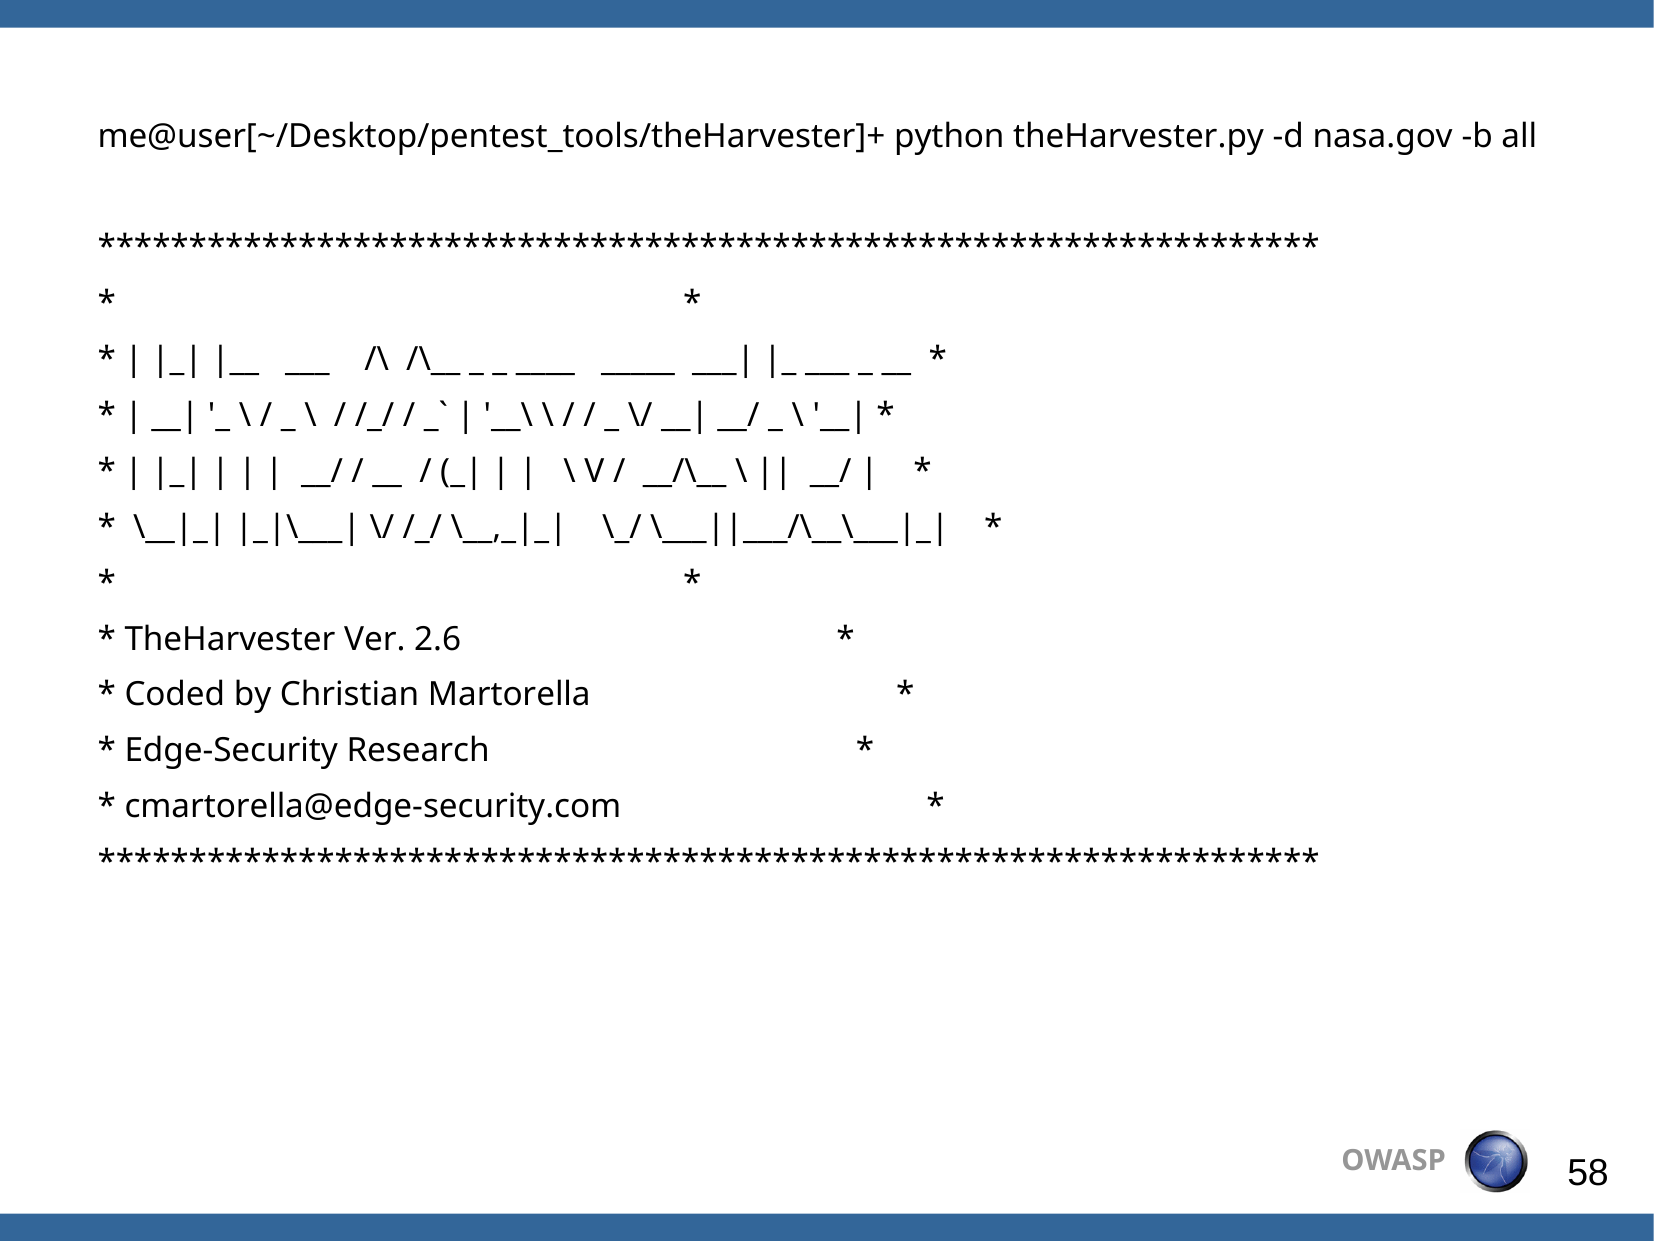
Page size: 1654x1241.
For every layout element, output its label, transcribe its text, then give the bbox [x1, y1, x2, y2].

picture [1460, 1129, 1530, 1193]
list me@user[~/Desktop/pentest_tools/theHarvester]+ python theHarvester.py -d nasa.gov -b all ******************************************************************* * * * | |_| |__ ___ /\ /\__ _ _ ____ _____ ___| |_ ___ _ __ * * | __| '_ \ / _ \ / /_/ / _` | '__\ \ / / _ \/ __| __/ _ \ '__| * * | |_| | | | __/ / __ / (_| | | \ V / __/\__ \ || __/ | * * \__|_| |_|\___| \/ /_/ \__,_|_| \_/ \___||___/\__\___|_| * * * * TheHarvester Ver. 2.6 * * Coded by Christian Martorella * * Edge-Security Research * * cmartorella@edge-security.com * ******************************************************************* [82, 106, 1571, 1108]
